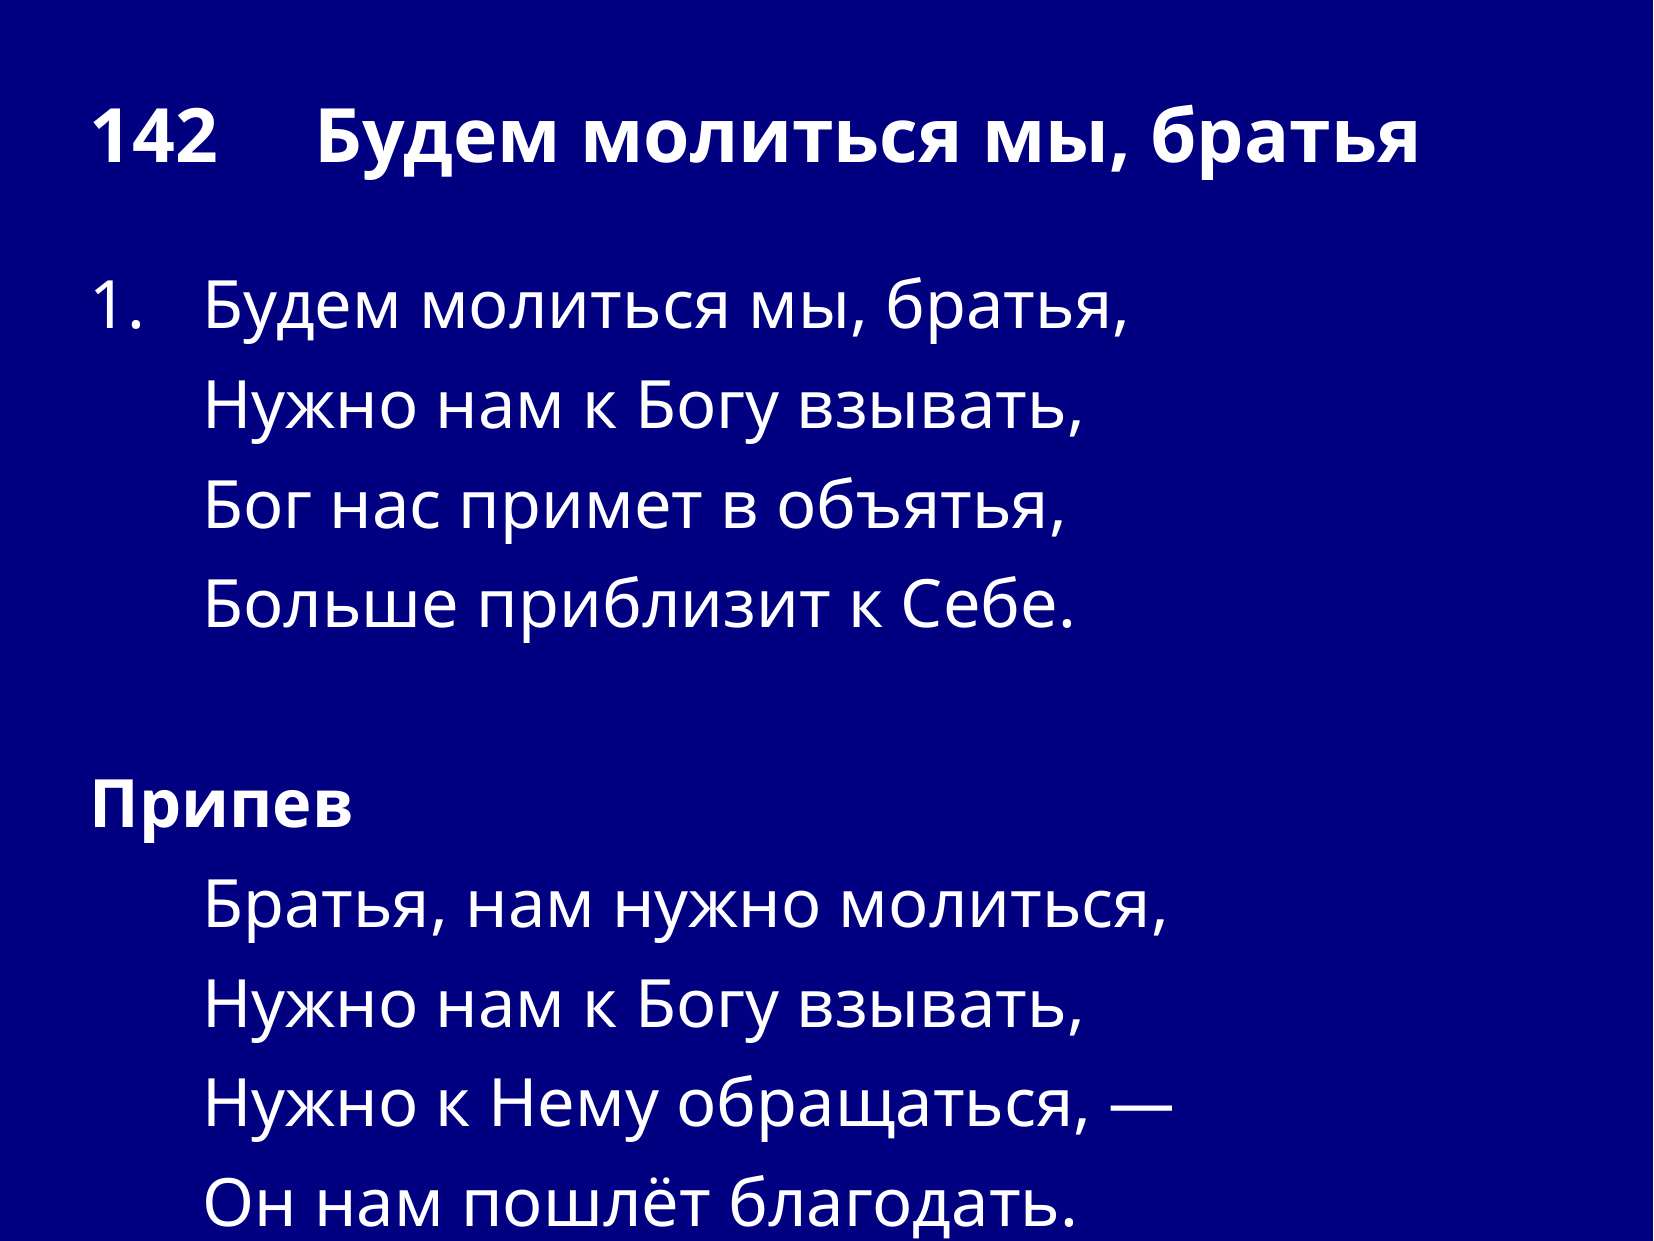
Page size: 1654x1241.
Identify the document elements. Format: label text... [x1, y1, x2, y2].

text_box 142 Будем молиться мы, братья [75, 75, 1576, 188]
text_box 1. Будем молиться мы, братья, Нужно нам к Богу взывать, Бог нас примет в объятья, Больше приблизит к Себе. Припев Братья, нам нужно молиться, Нужно нам к Богу взывать, Нужно к Нему обращаться, — Он нам пошлёт благодать. [75, 188, 1576, 1163]
